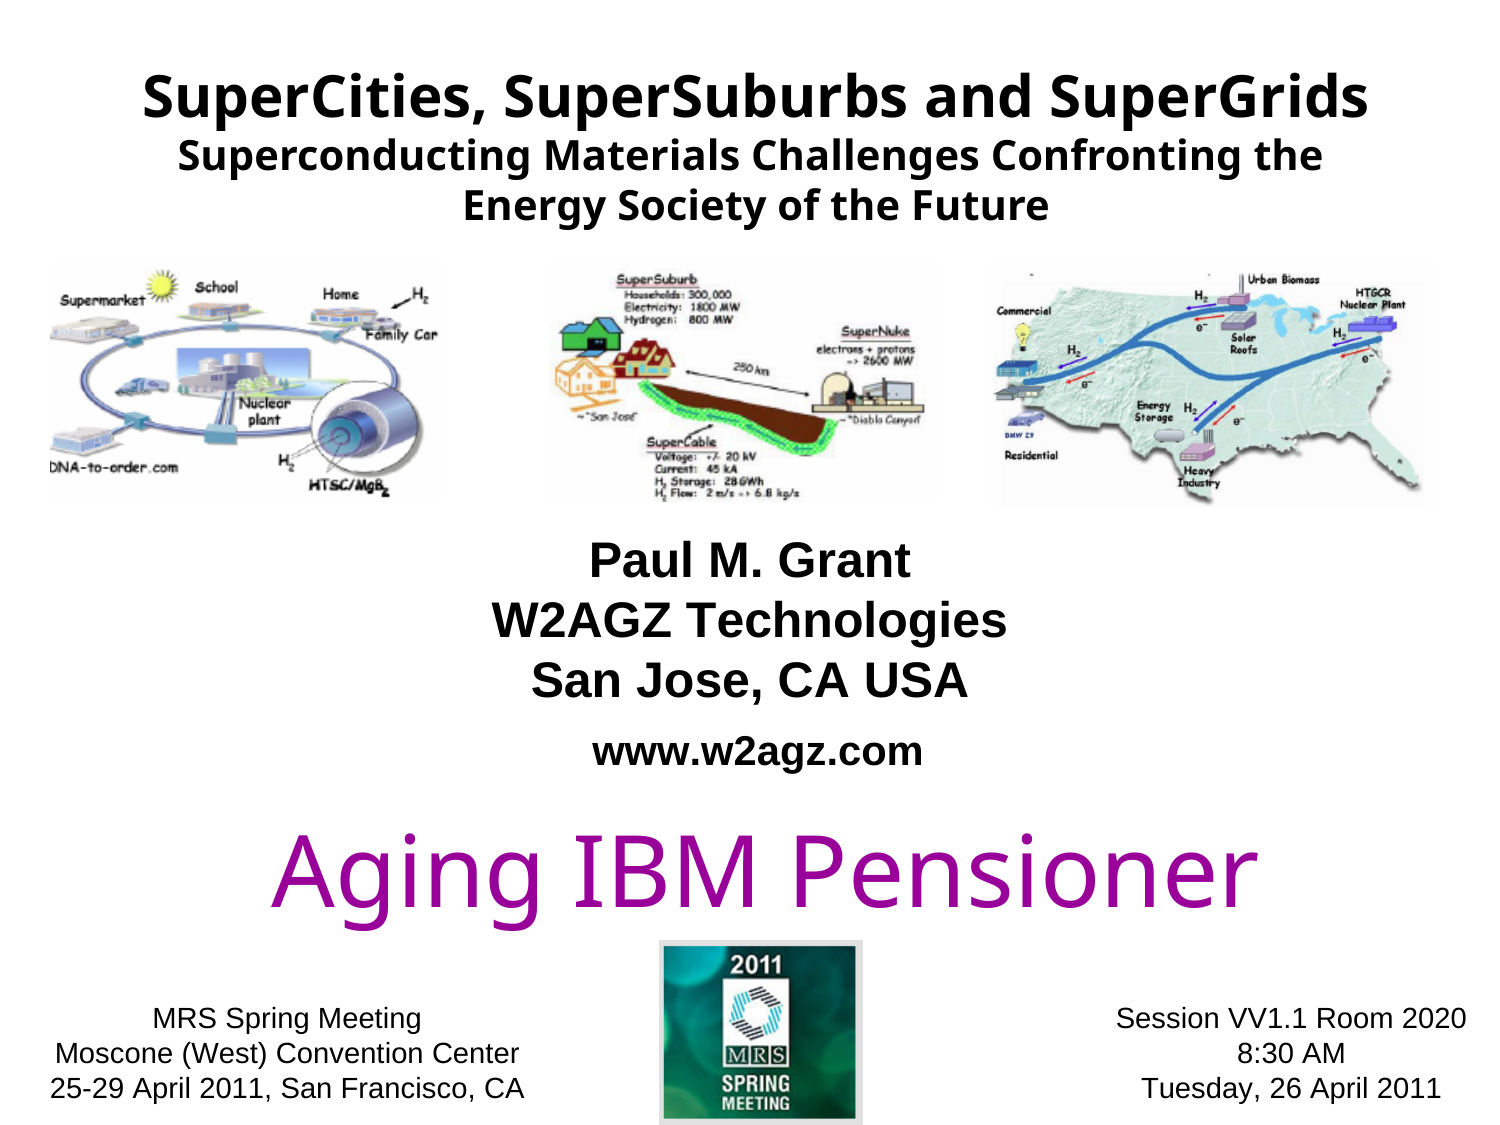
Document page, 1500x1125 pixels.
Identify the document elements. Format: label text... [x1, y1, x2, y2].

title SuperCities, SuperSuburbs and SuperGrids Superconducting Materials Challenges Confronting the Energy Society of the Future [62, 49, 1450, 238]
picture [987, 262, 1438, 507]
text_box MRS Spring Meeting Moscone (West) Convention Center 25-29 April 2011, San Francisco, CA [12, 991, 563, 1112]
picture [549, 262, 938, 502]
text_box Paul M. Grant W2AGZ Technologies San Jose, CA USA www.w2agz.com [50, 519, 1451, 786]
text_box Aging IBM Pensioner [191, 800, 1342, 936]
picture [659, 940, 863, 1125]
picture [50, 262, 443, 502]
text_box Session VV1.1 Room 2020 8:30 AM Tuesday, 26 April 2011 [1100, 991, 1483, 1112]
